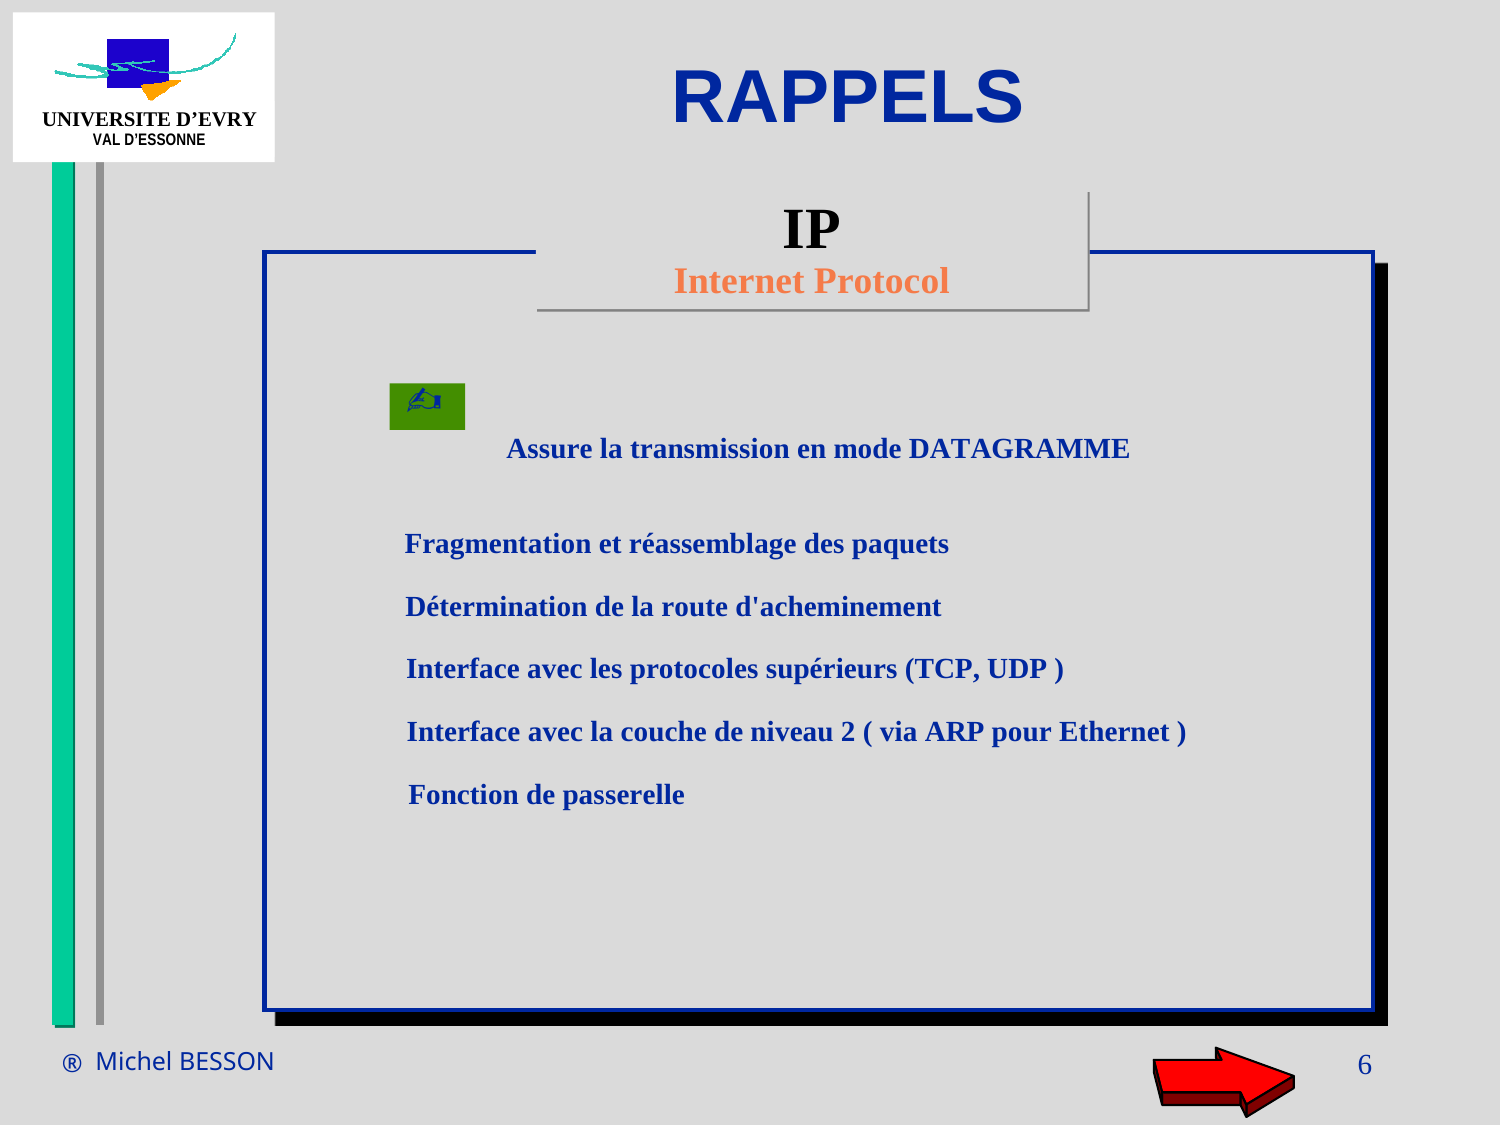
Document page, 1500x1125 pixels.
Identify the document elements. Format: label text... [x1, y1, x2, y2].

text_box <numéro> [1074, 1025, 1388, 1101]
picture [24, 21, 259, 101]
text_box IP Internet Protocol [535, 190, 1088, 310]
text_box [1153, 1047, 1294, 1117]
text_box [389, 383, 466, 430]
title RAPPELS [259, 21, 1438, 175]
text_box Assure la transmission en mode DATAGRAMME Fragmentation et réassemblage des paquets Détermination de la route d'acheminement Interface avec les protocoles supérieurs (TCP, UDP ) Interface avec la couche de niveau 2 ( via ARP pour Ethernet ) Fonction de passerelle [264, 252, 1373, 1011]
text_box Michel BESSON [12, 1025, 325, 1101]
